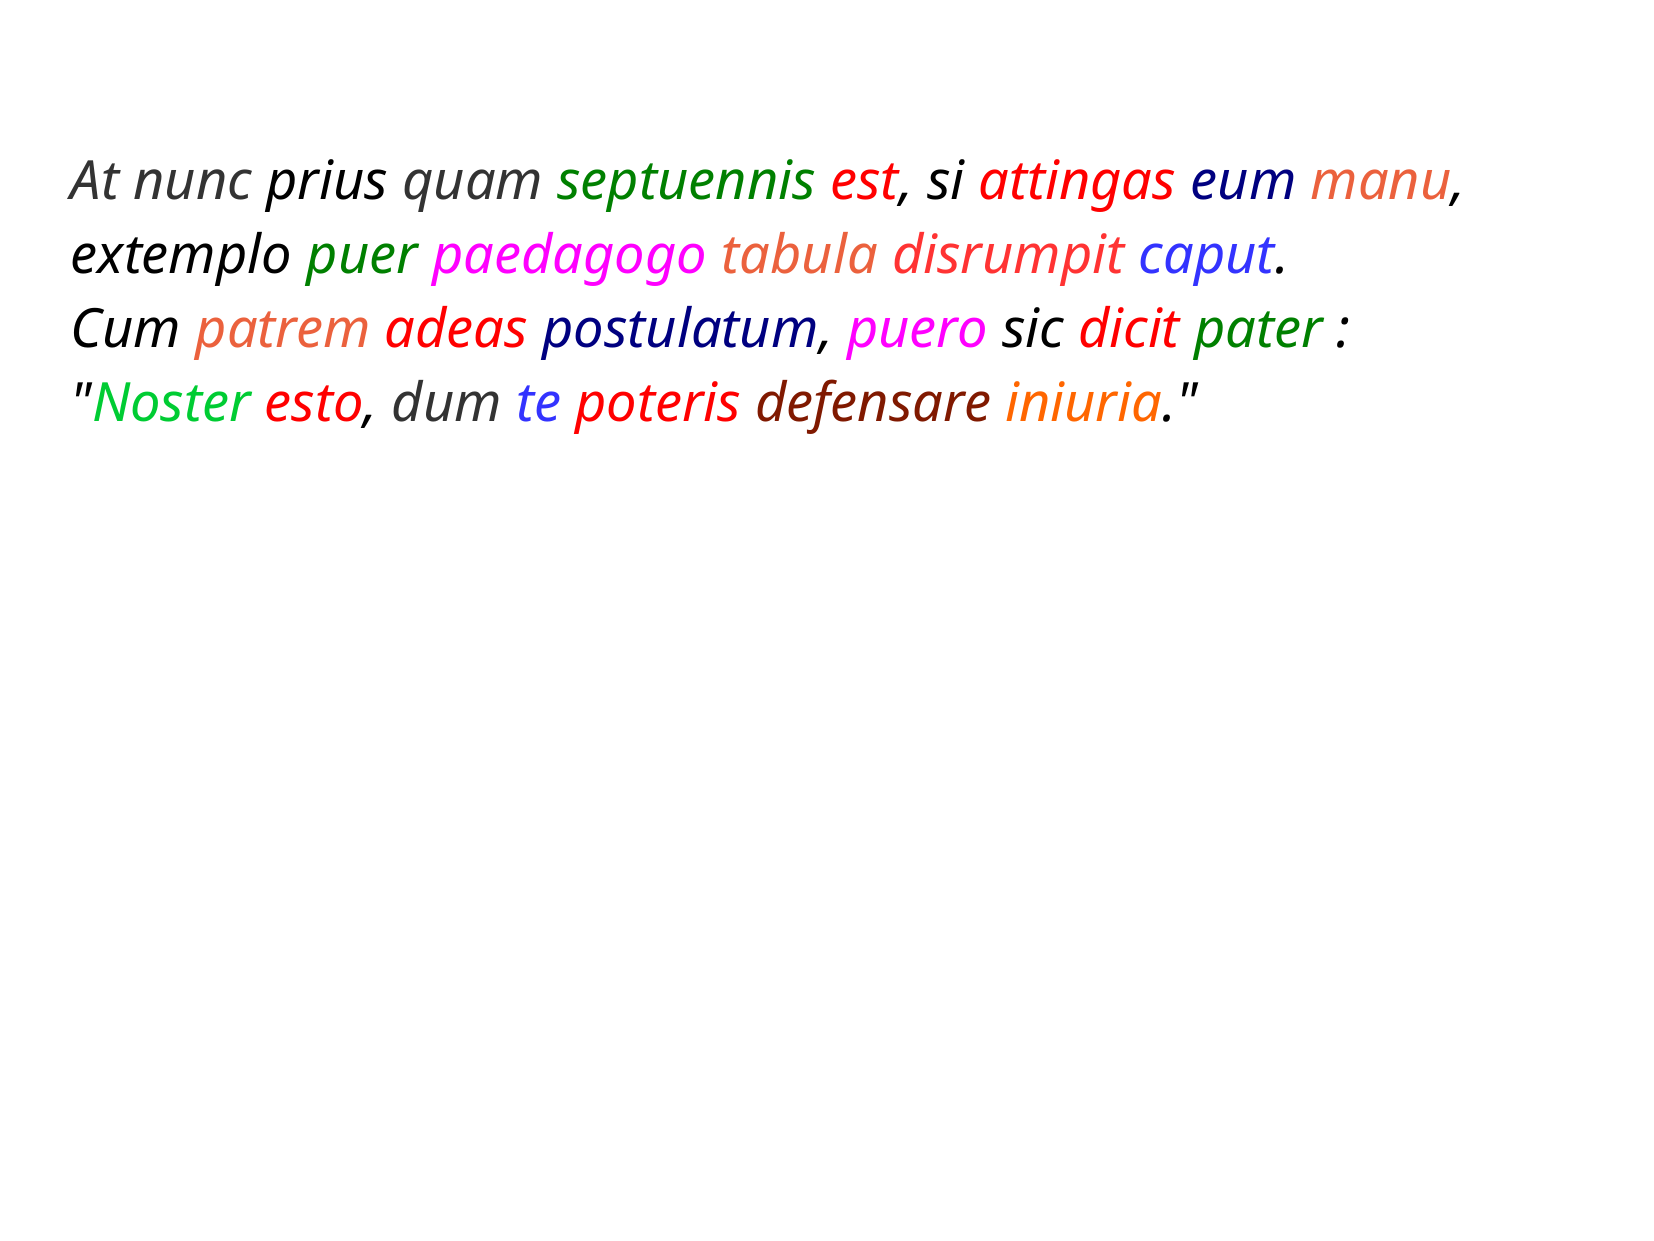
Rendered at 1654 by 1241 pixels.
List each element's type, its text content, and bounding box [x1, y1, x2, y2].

list At nunc prius quam septuennis est, si attingas eum manu, extemplo puer paedagogo tabula disrumpit caput. Cum patrem adeas postulatum, puero sic dicit pater : "Noster esto, dum te poteris defensare iniuria." [70, 141, 1559, 1115]
